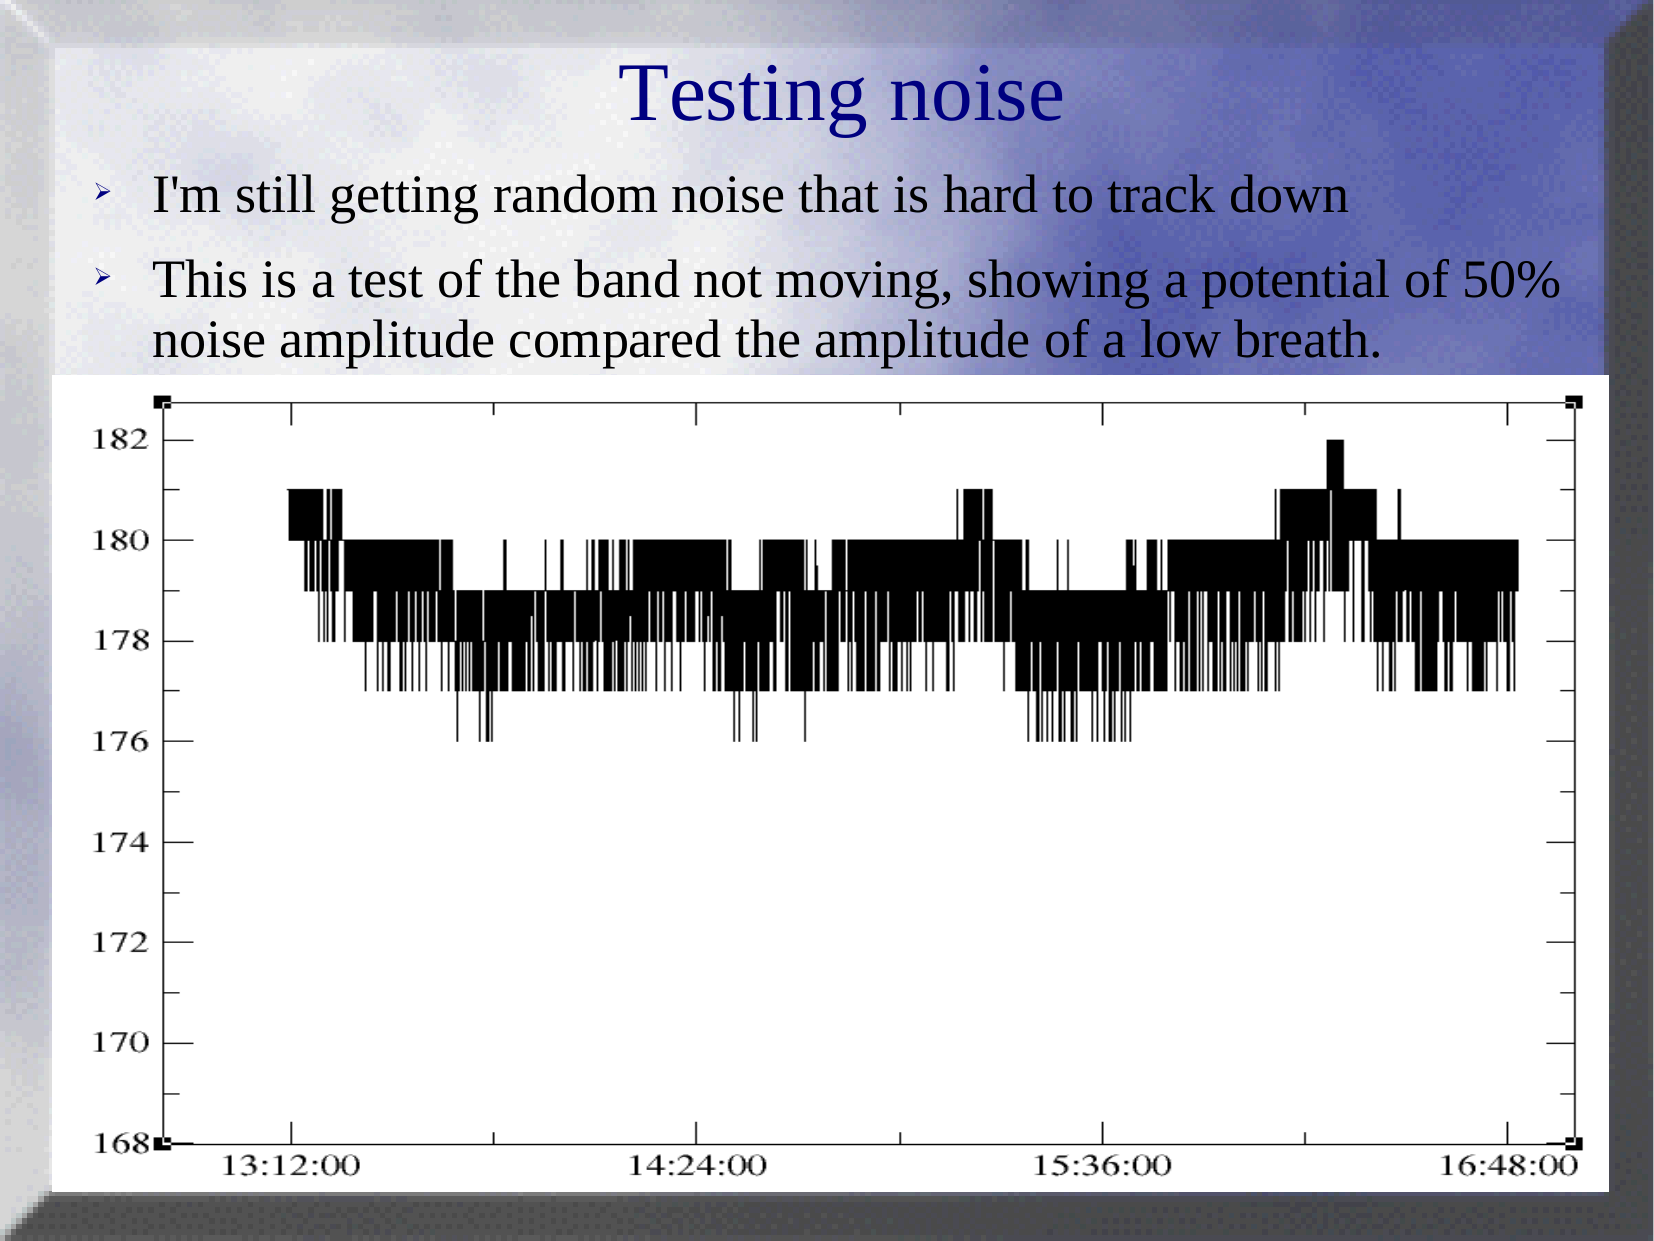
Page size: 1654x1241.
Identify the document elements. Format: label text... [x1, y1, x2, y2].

title Testing noise [223, 38, 1462, 146]
list I'm still getting random noise that is hard to track down This is a test of the band not moving, showing a potential of 50% noise amplitude compared the amplitude of a low breath. [93, 164, 1591, 370]
picture [0, 0, 1654, 1241]
